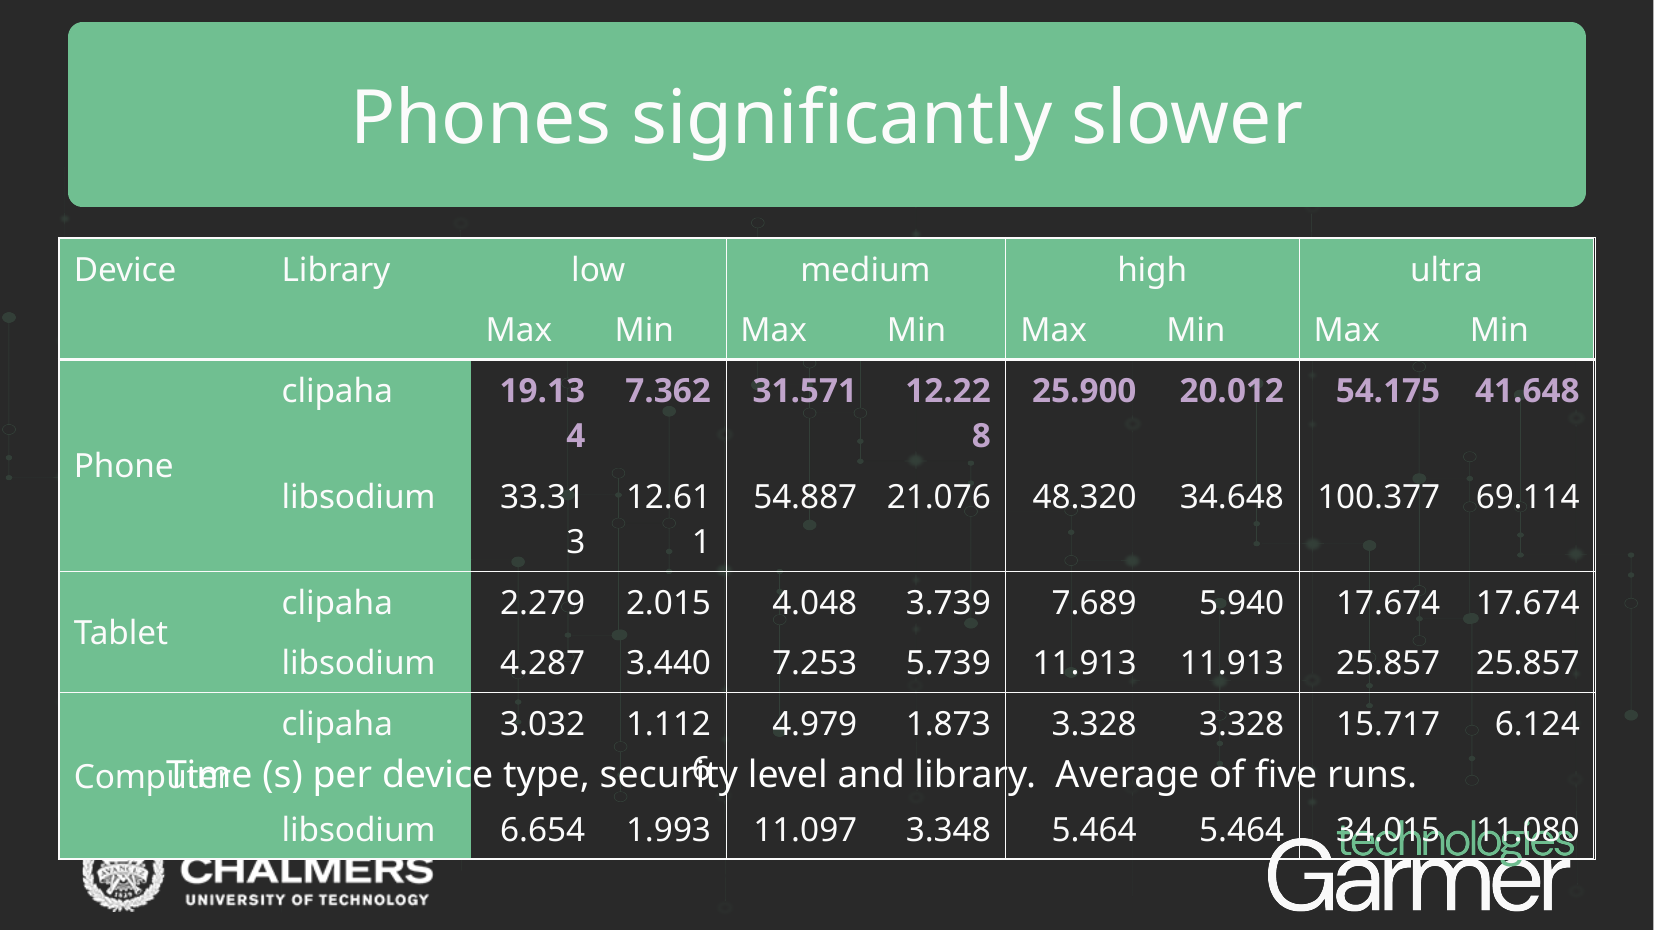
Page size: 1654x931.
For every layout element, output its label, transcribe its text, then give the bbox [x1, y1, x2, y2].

table_cell 25.857 [1455, 632, 1593, 692]
table_cell Max [471, 299, 600, 358]
table_cell 11.913 [1006, 632, 1151, 692]
table_cell libsodium [267, 632, 471, 692]
table_cell 54.887 [727, 465, 872, 571]
table_cell 5.464 [1151, 802, 1299, 858]
table_cell 48.320 [1006, 465, 1151, 571]
table_cell 54.175 [1300, 361, 1455, 465]
table_cell 17.674 [1455, 572, 1593, 632]
table_cell 12.228 [872, 361, 1005, 465]
table_cell 31.571 [727, 361, 872, 465]
table_cell libsodium [267, 465, 471, 571]
table_header Library [267, 239, 471, 358]
table_cell 5.940 [1151, 572, 1299, 632]
table_cell Phone [60, 361, 267, 571]
table_cell 100.377 [1300, 465, 1455, 571]
table_cell 15.717 [1300, 693, 1455, 740]
table_cell libsodium [267, 802, 471, 858]
table_cell 69.114 [1455, 465, 1593, 571]
table_cell 3.032 [471, 693, 600, 740]
table_cell Min [872, 299, 1005, 358]
table_cell Max [1300, 299, 1455, 358]
table_cell 3.739 [872, 572, 1005, 632]
table_header ultra [1300, 239, 1593, 299]
table_cell 4.287 [471, 632, 600, 692]
table_cell 7.253 [727, 632, 872, 692]
table_cell Min [600, 299, 726, 358]
table_cell Max [1006, 299, 1151, 358]
table_cell 1.993 [600, 802, 726, 858]
table_cell 41.648 [1455, 361, 1593, 465]
table_cell clipaha [320, 719, 330, 733]
table_cell 4.048 [727, 572, 872, 632]
text_box Time (s) per device type, security level and library. Average of five runs. [151, 740, 1503, 802]
table_cell 33.313 [471, 465, 600, 571]
table_cell 3.348 [872, 802, 1005, 858]
table_cell 6.654 [471, 802, 600, 858]
table_cell 3.328 [1006, 693, 1151, 740]
table_cell 3.328 [1151, 693, 1299, 740]
picture [82, 860, 443, 912]
table_cell clipaha [267, 693, 471, 740]
table_cell 19.134 [471, 361, 600, 465]
table_cell 25.900 [1006, 361, 1151, 465]
table_header medium [727, 239, 1005, 299]
table_cell 6.124 [1455, 693, 1593, 798]
table_cell clipaha [267, 361, 471, 465]
table_cell clipaha [267, 572, 471, 632]
table_cell 4.979 [727, 693, 872, 740]
table_cell 34.015 [1300, 802, 1455, 858]
picture [1246, 807, 1607, 912]
table_cell 34.648 [1151, 465, 1299, 571]
table_cell 5.739 [872, 632, 1005, 692]
table_cell Computer [60, 693, 267, 858]
table_cell 11.097 [727, 802, 872, 858]
table_header Device [60, 239, 267, 358]
table_cell Min [1151, 299, 1299, 358]
title Phones significantly slower [82, 37, 1571, 193]
table_cell 1.1126 [600, 693, 726, 740]
table_cell 3.440 [600, 632, 726, 692]
table_cell 2.279 [471, 572, 600, 632]
table_cell 17.674 [1300, 572, 1455, 632]
table_cell 11.913 [1151, 632, 1299, 692]
table_header high [1006, 239, 1299, 299]
table_cell Tablet [60, 572, 267, 692]
table_cell Min [1455, 299, 1593, 358]
table_cell 7.689 [1006, 572, 1151, 632]
table_cell 21.076 [872, 465, 1005, 571]
table_cell 12.611 [600, 465, 726, 571]
table_header low [471, 239, 726, 299]
table_cell 1.873 [872, 693, 1005, 740]
table_cell 7.362 [600, 361, 726, 465]
table_cell Max [727, 299, 872, 358]
table_cell 2.015 [600, 572, 726, 632]
table_cell 11.080 [1455, 798, 1593, 858]
table_cell 25.857 [1300, 632, 1455, 692]
table_cell 20.012 [1151, 361, 1299, 465]
table_cell 5.464 [1006, 802, 1151, 858]
